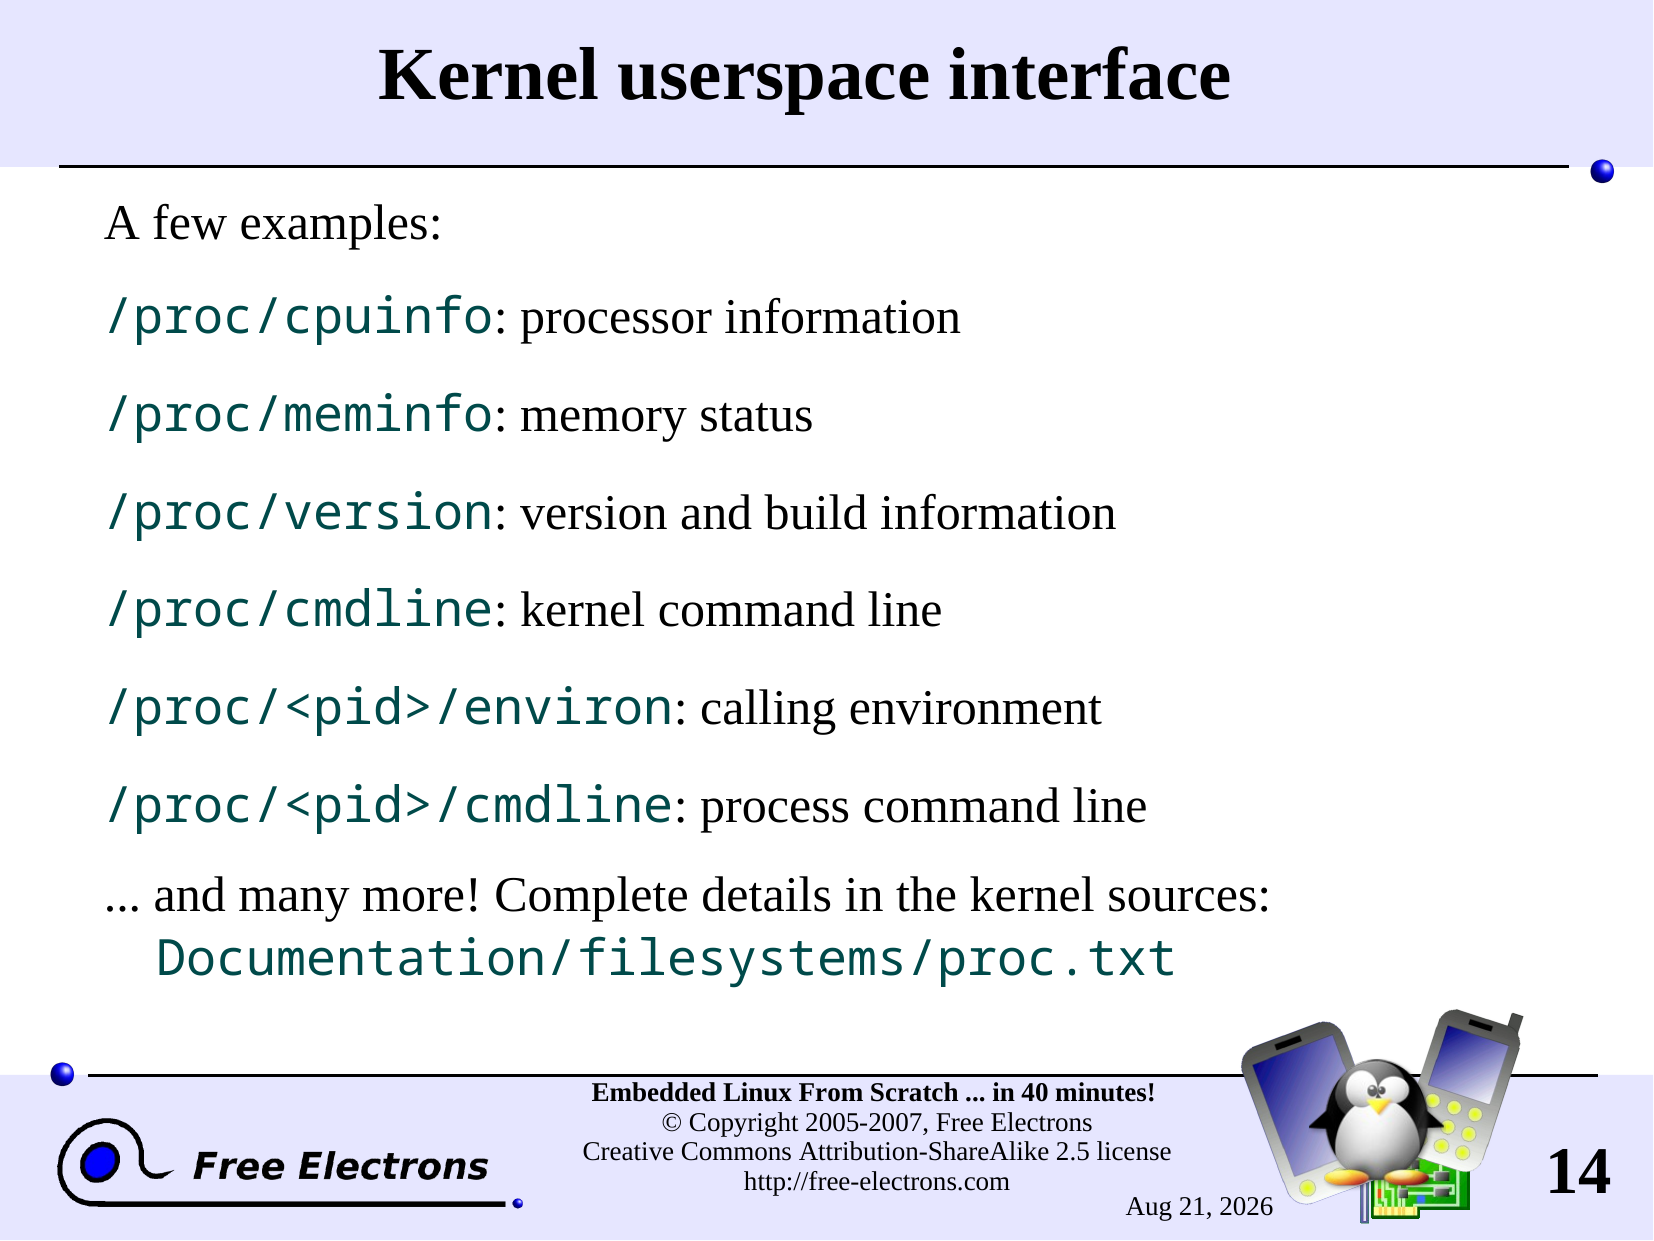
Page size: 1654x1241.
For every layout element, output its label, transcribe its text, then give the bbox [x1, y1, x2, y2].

picture [1225, 1001, 1538, 1241]
list A few examples: /proc/cpuinfo: processor information /proc/meminfo: memory status /proc/version: version and build information /proc/cmdline: kernel command line /proc/<pid>/environ: calling environment /proc/<pid>/cmdline: process command line ... and many more! Complete details in the kernel sources: Documentation/filesystems/proc.txt [85, 195, 1498, 1045]
picture [50, 1107, 527, 1216]
title Kernel userspace interface [60, 12, 1551, 138]
